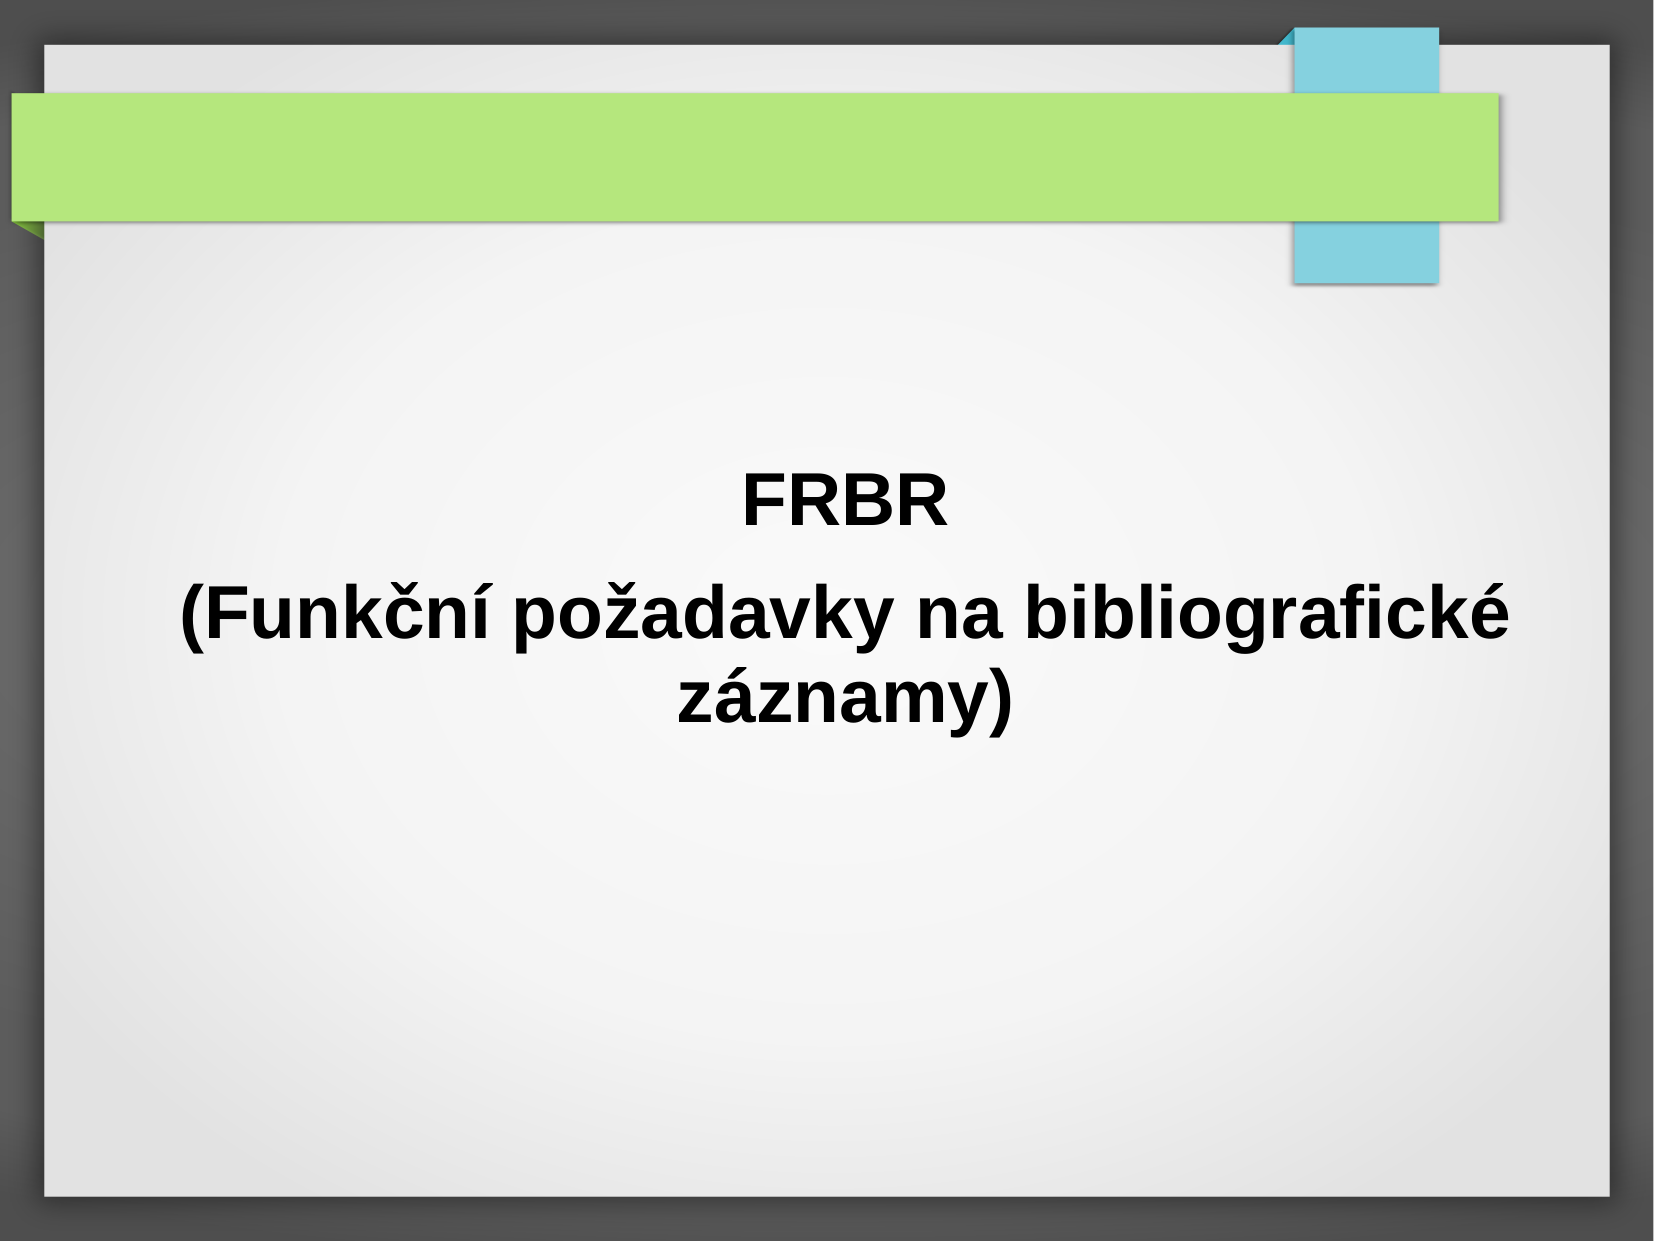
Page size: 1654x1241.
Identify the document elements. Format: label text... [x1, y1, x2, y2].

list FRBR (Funkční požadavky na bibliografické záznamy) [82, 343, 1538, 1063]
picture [0, 0, 1654, 1241]
